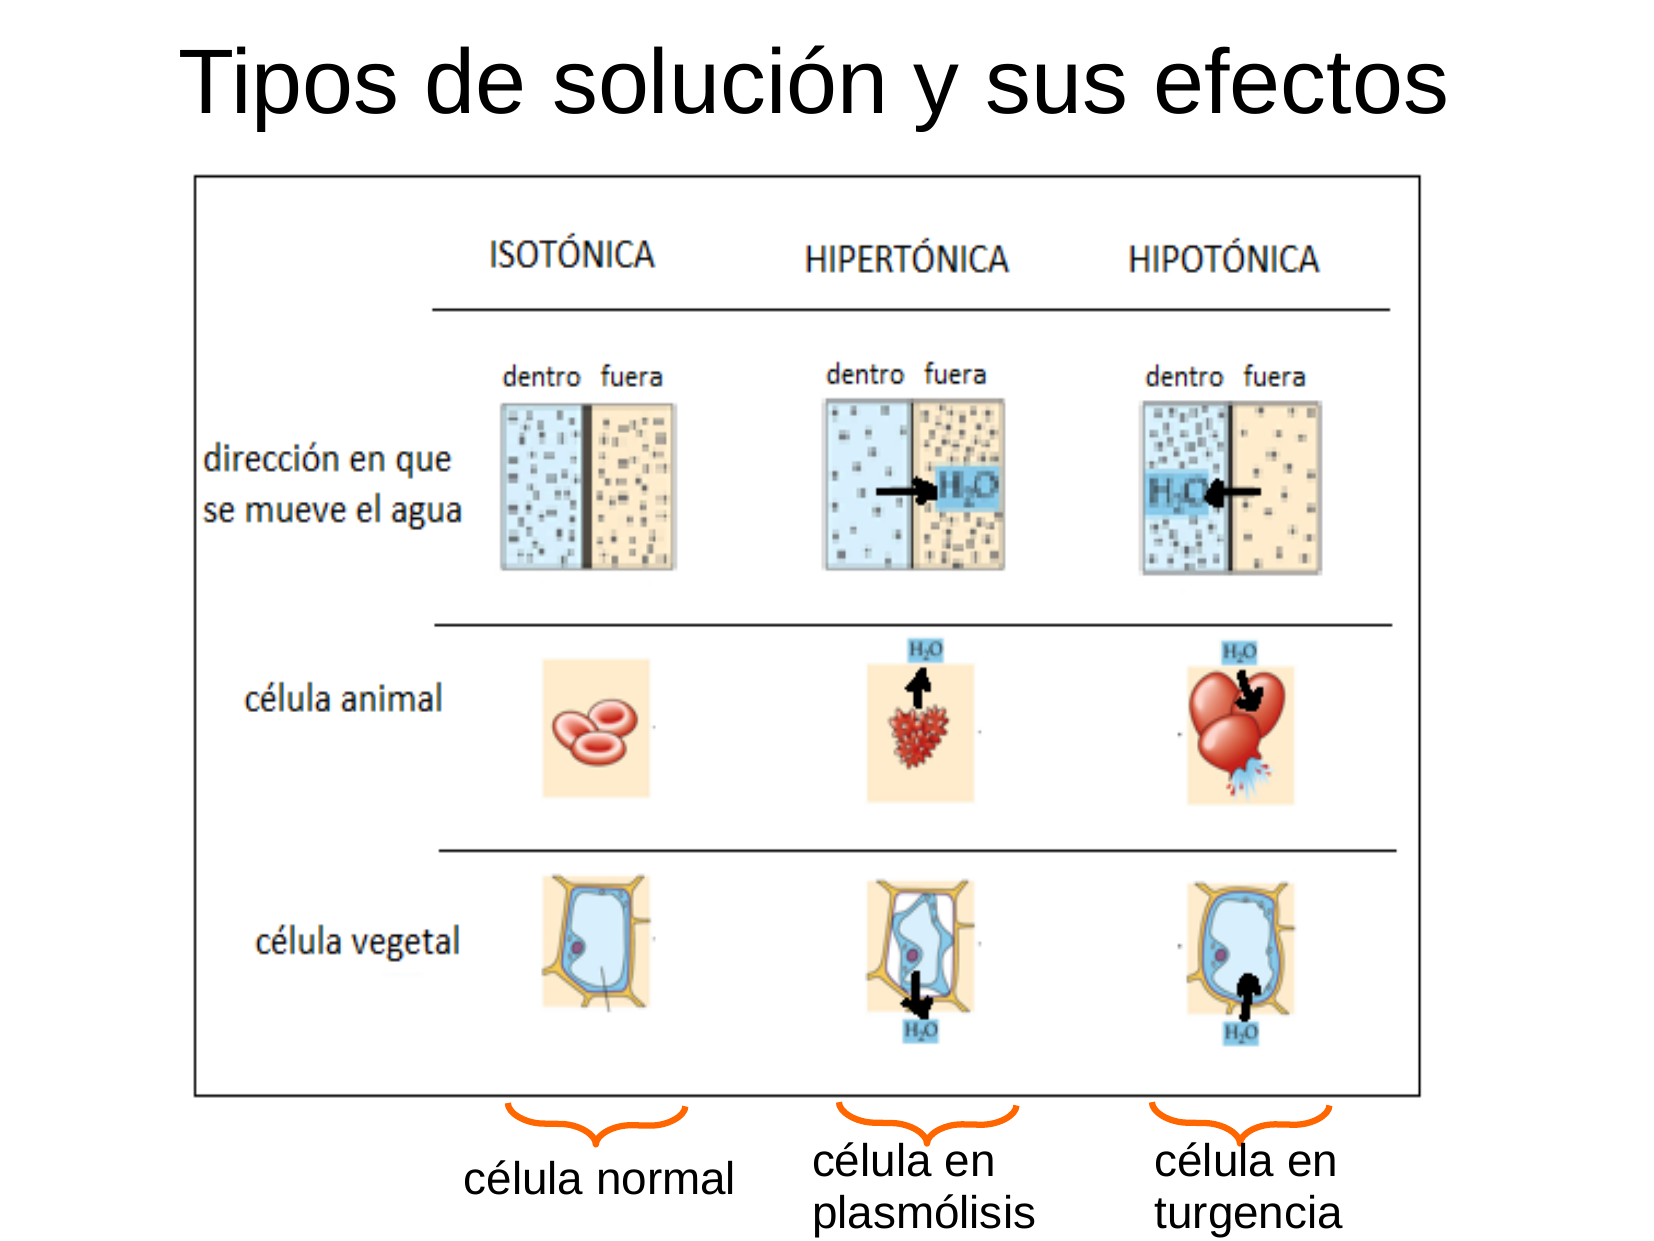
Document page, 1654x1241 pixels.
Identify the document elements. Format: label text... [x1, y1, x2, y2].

title Tipos de solución y sus efectos [70, 0, 1559, 186]
text_box célula en plasmólisis [797, 1128, 1052, 1241]
text_box célula en turgencia [1139, 1128, 1359, 1241]
picture [188, 171, 1430, 1105]
text_box célula normal [448, 1145, 752, 1212]
